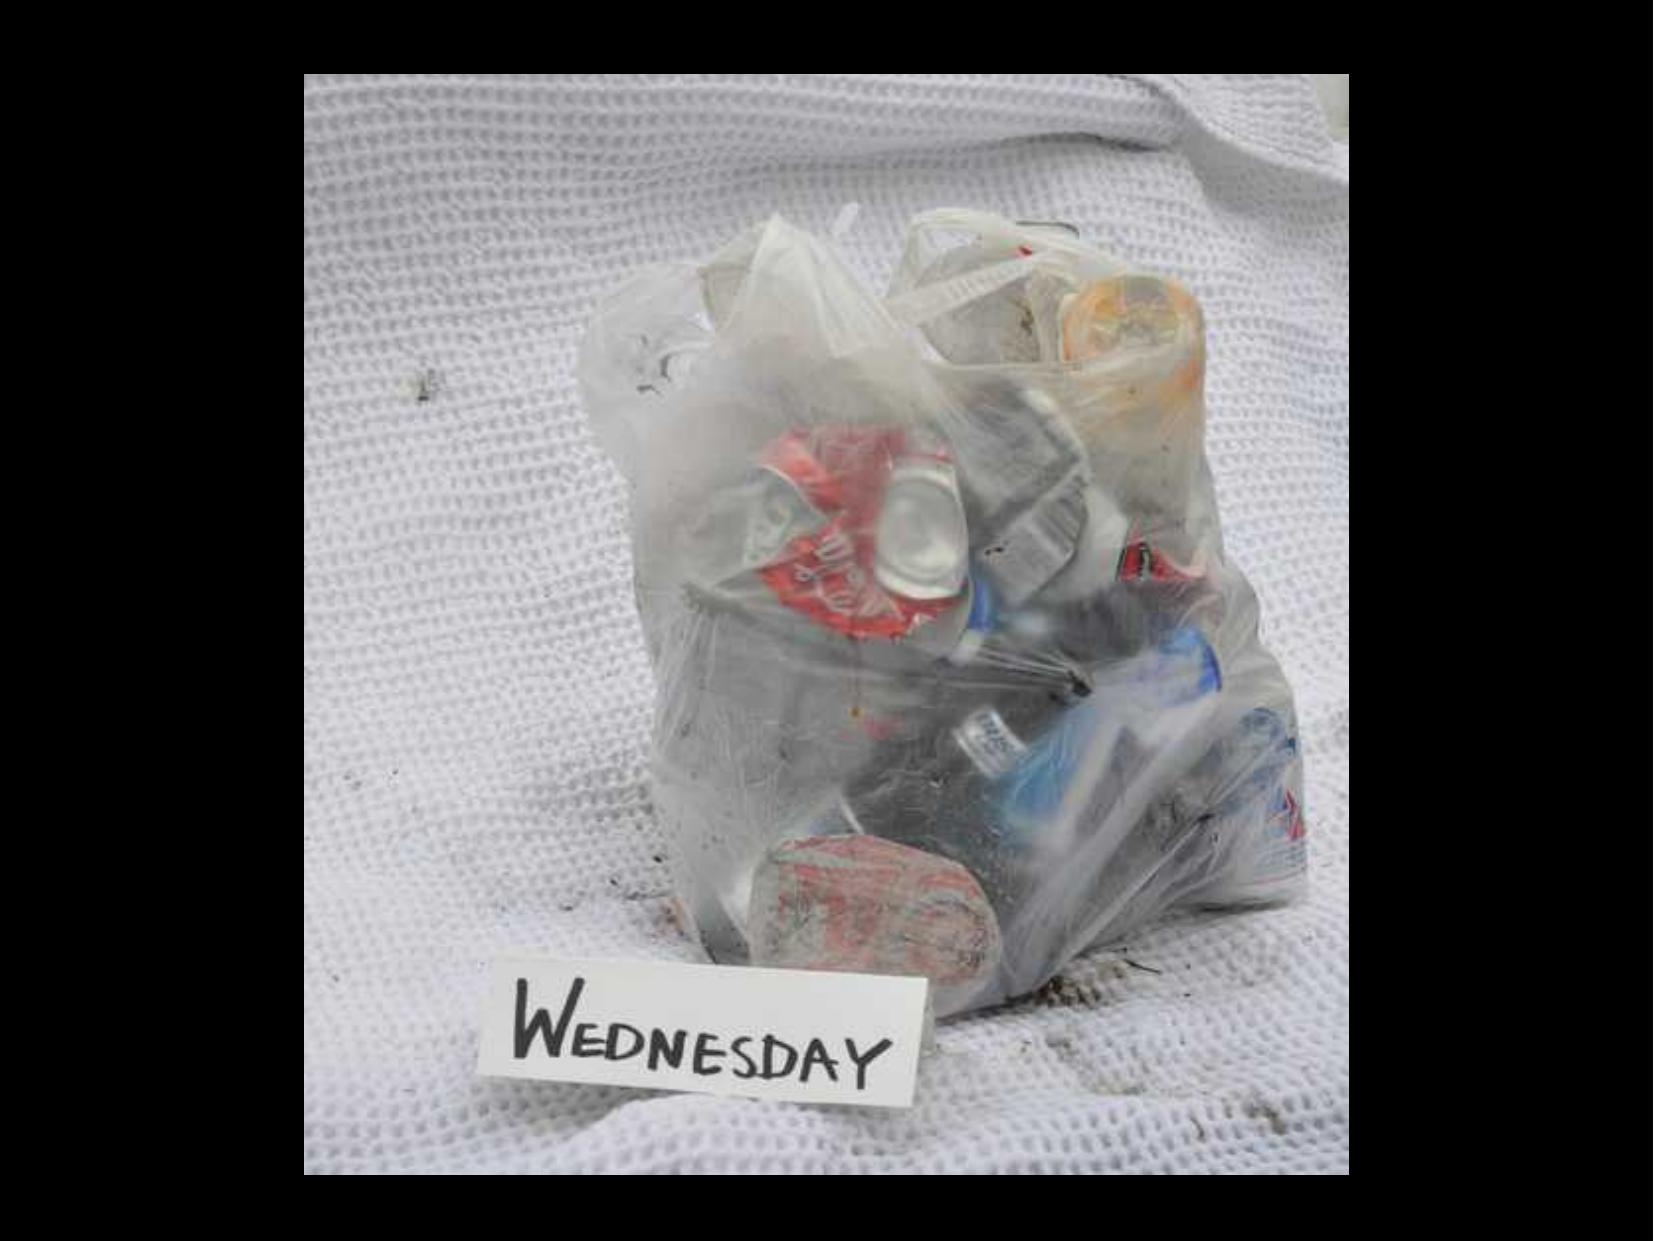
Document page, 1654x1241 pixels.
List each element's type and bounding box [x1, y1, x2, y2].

picture [304, 74, 1349, 1175]
